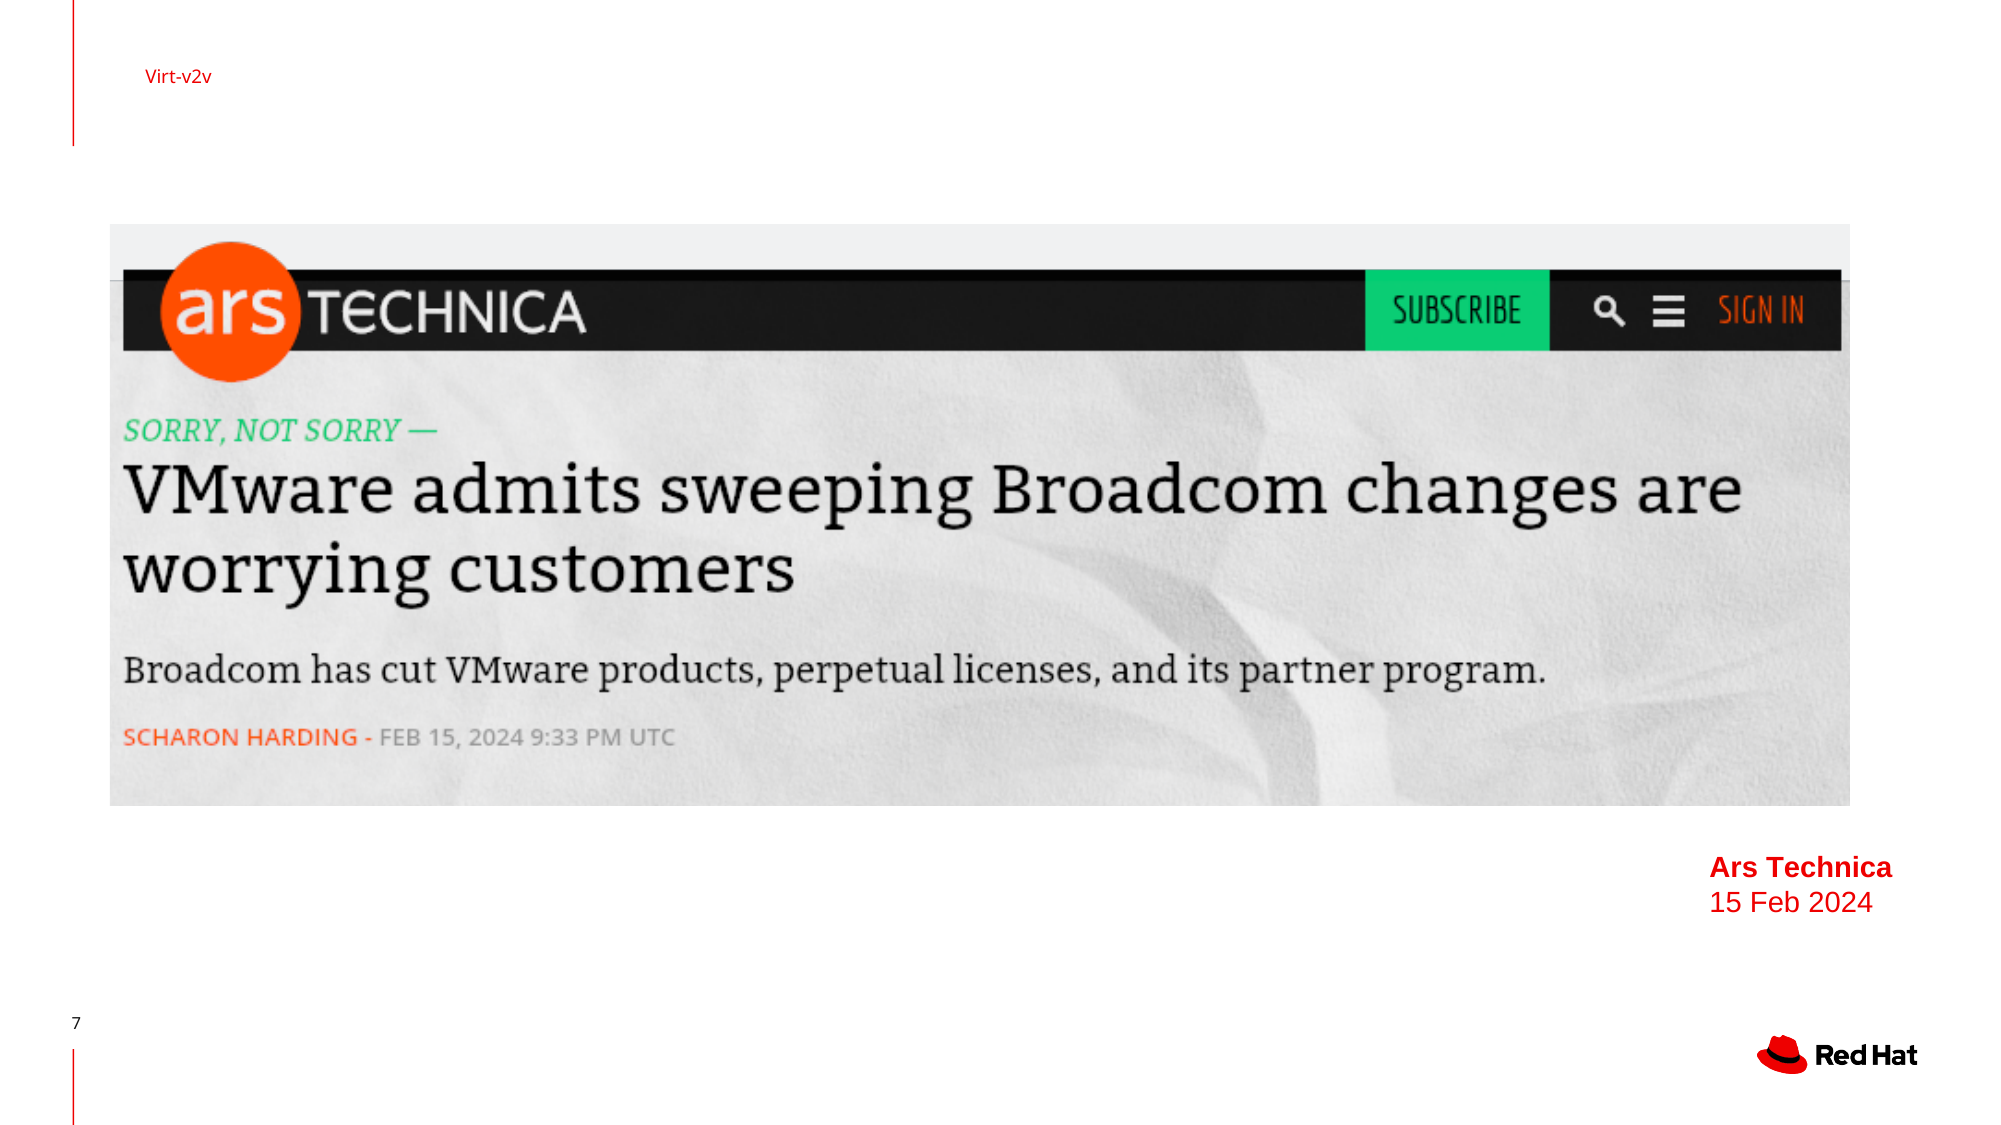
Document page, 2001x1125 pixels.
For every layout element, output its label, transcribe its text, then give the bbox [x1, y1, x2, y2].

text_box Virt-v2v [73, 9, 918, 144]
picture [109, 224, 1850, 806]
text_box Ars Technica 15 Feb 2024 [1694, 840, 1937, 968]
picture [1757, 1035, 1918, 1074]
